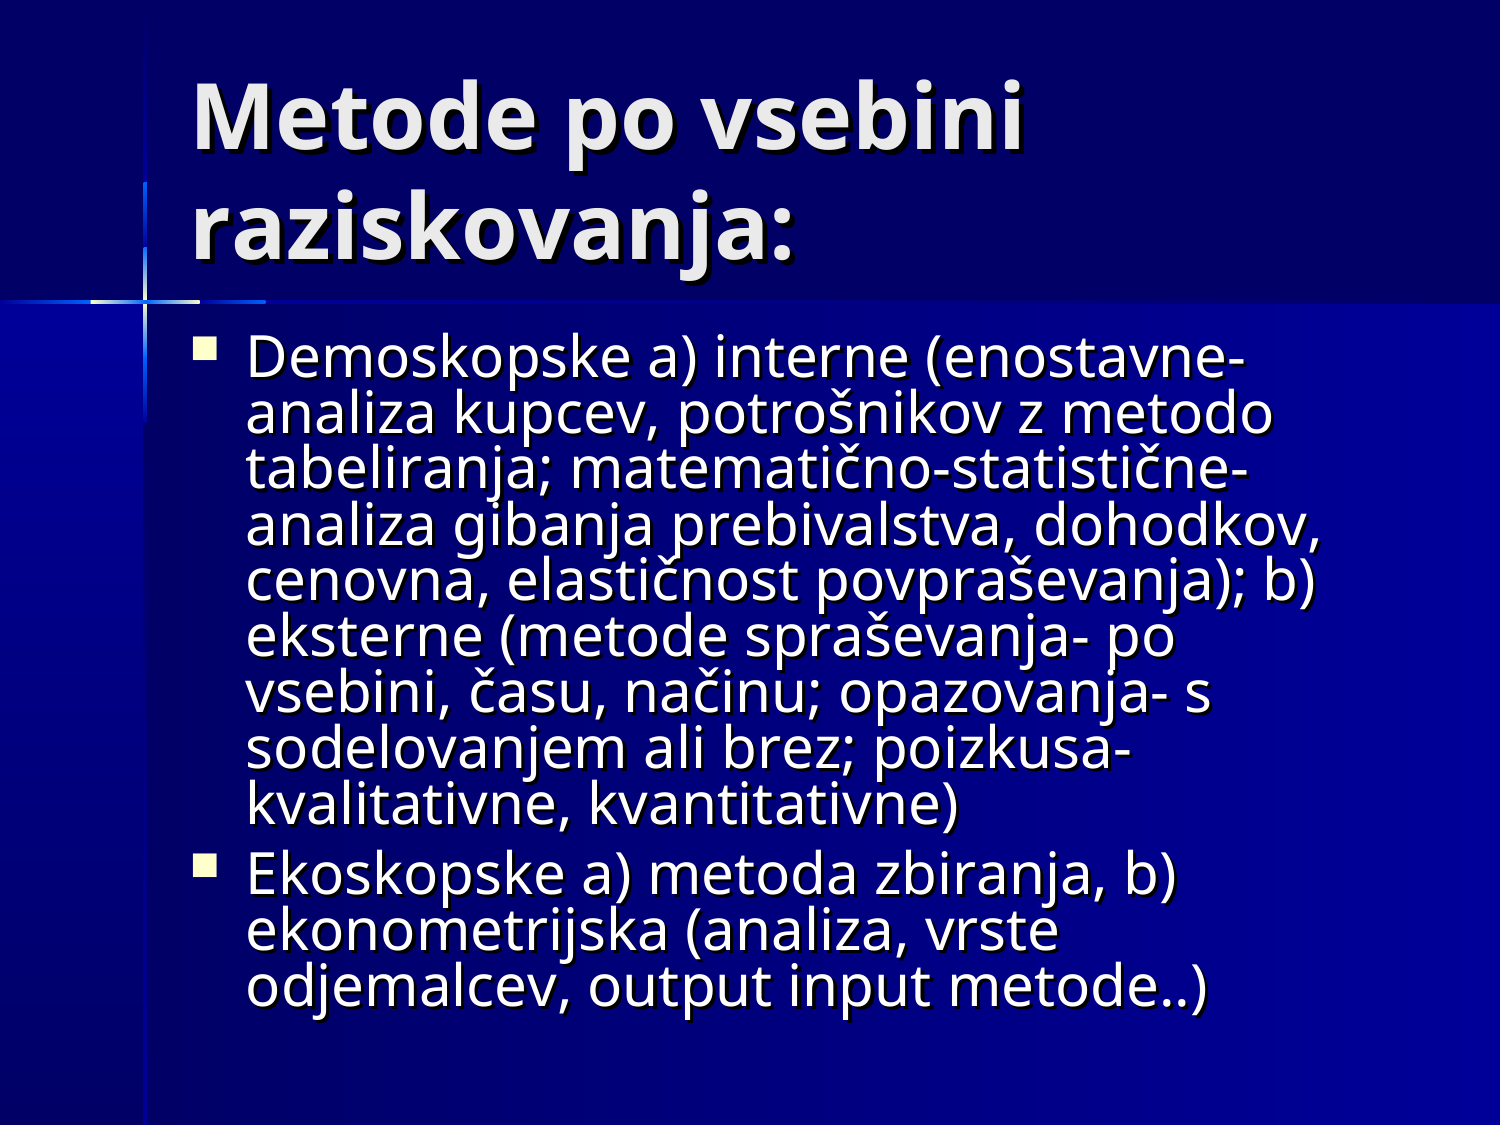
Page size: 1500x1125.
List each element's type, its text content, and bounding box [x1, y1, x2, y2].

list Demoskopske a) interne (enostavne- analiza kupcev, potrošnikov z metodo tabeliranja; matematično-statistične- analiza gibanja prebivalstva, dohodkov, cenovna, elastičnost povpraševanja); b) eksterne (metode spraševanja- po vsebini, času, načinu; opazovanja- s sodelovanjem ali brez; poizkusa- kvalitativne, kvantitativne) Ekoskopske a) metoda zbiranja, b) ekonometrijska (analiza, vrste odjemalcev, output input metode..) [174, 324, 1413, 1001]
title Metode po vsebini raziskovanja: [174, 49, 1413, 285]
